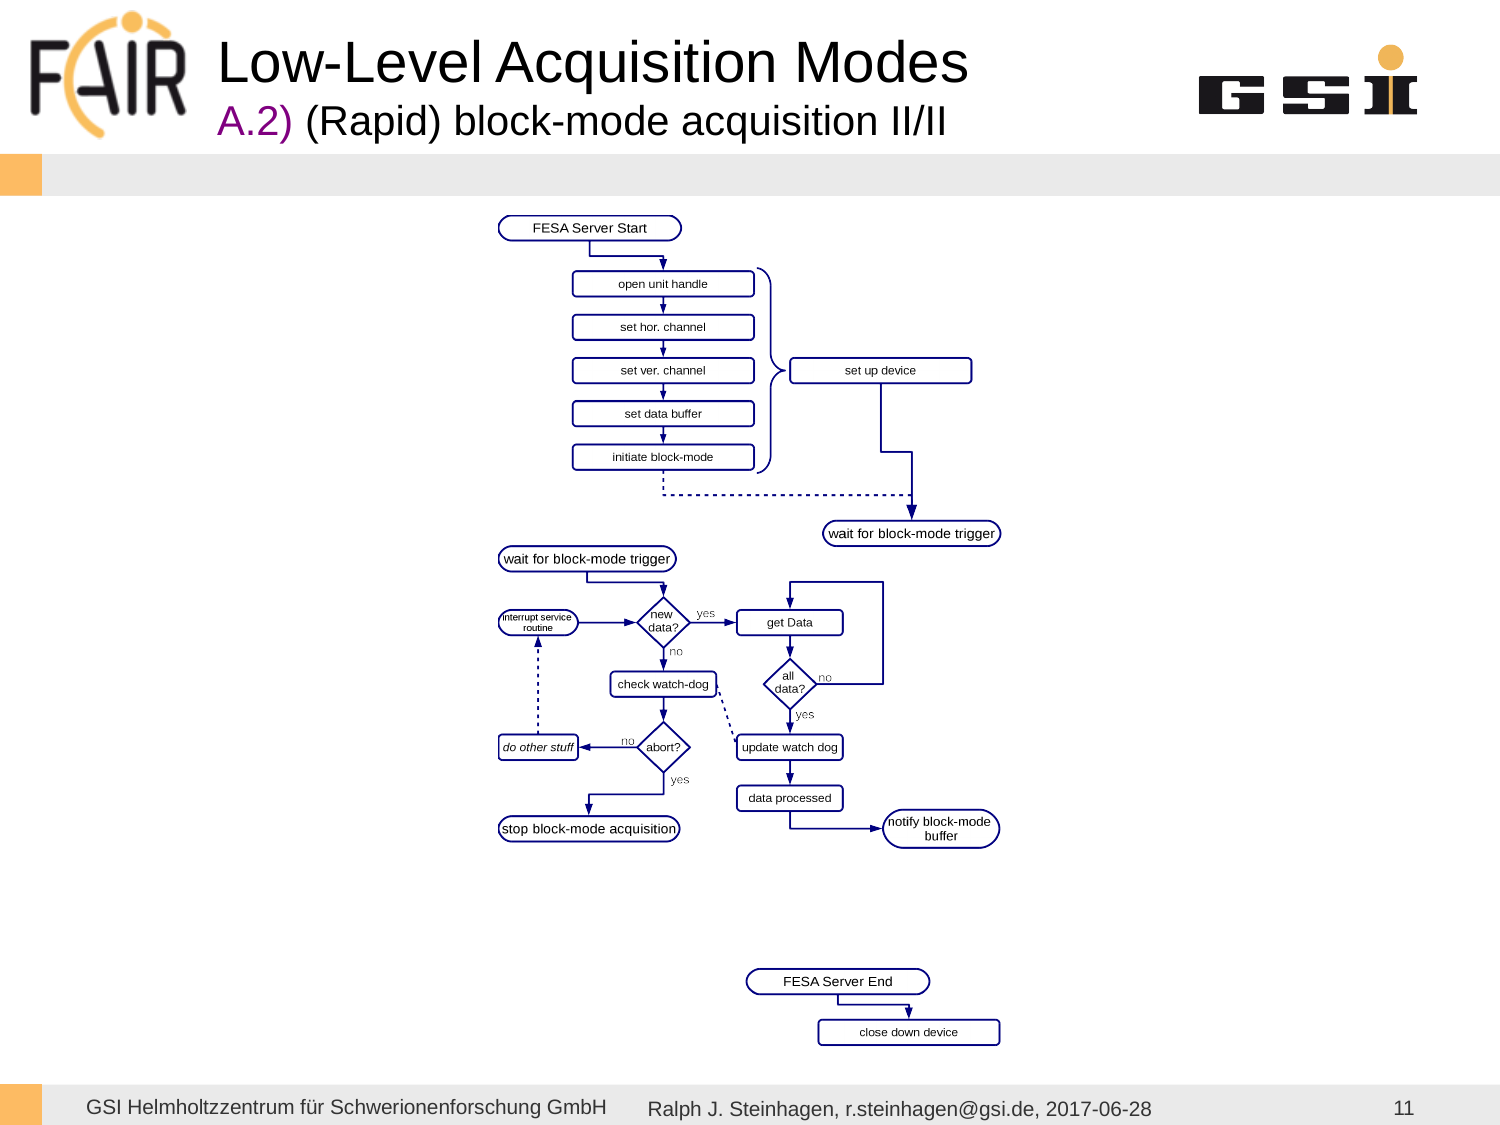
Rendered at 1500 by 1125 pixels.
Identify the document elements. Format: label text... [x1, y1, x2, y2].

picture [1197, 42, 1419, 117]
picture [30, 9, 187, 141]
picture [498, 215, 1002, 1055]
title Low-Level Acquisition Modes A.2) (Rapid) block-mode acquisition II/II [217, 20, 1180, 147]
